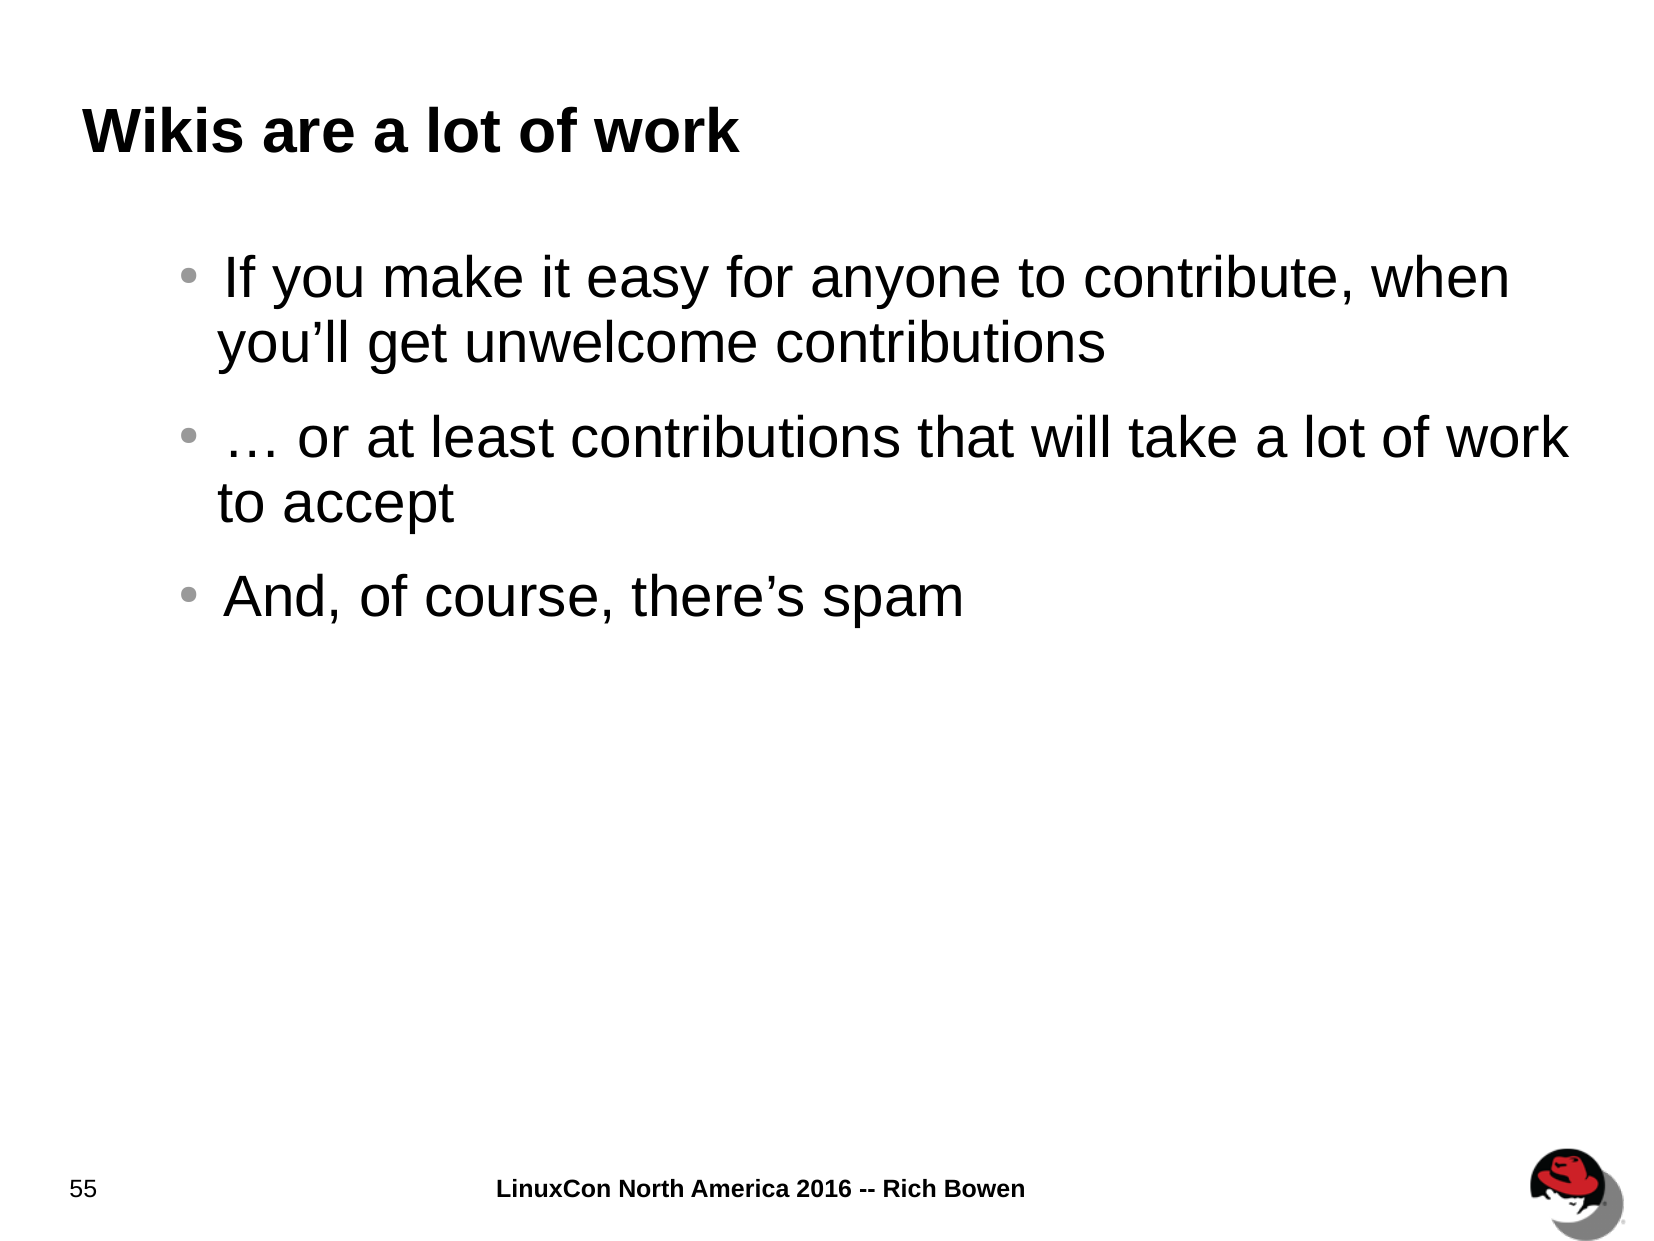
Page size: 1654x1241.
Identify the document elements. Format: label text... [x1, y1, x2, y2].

list If you make it easy for anyone to contribute, when you’ll get unwelcome contributions … or at least contributions that will take a lot of work to accept And, of course, there’s spam [86, 244, 1576, 1039]
picture [1529, 1146, 1613, 1224]
title Wikis are a lot of work [82, 37, 1571, 226]
